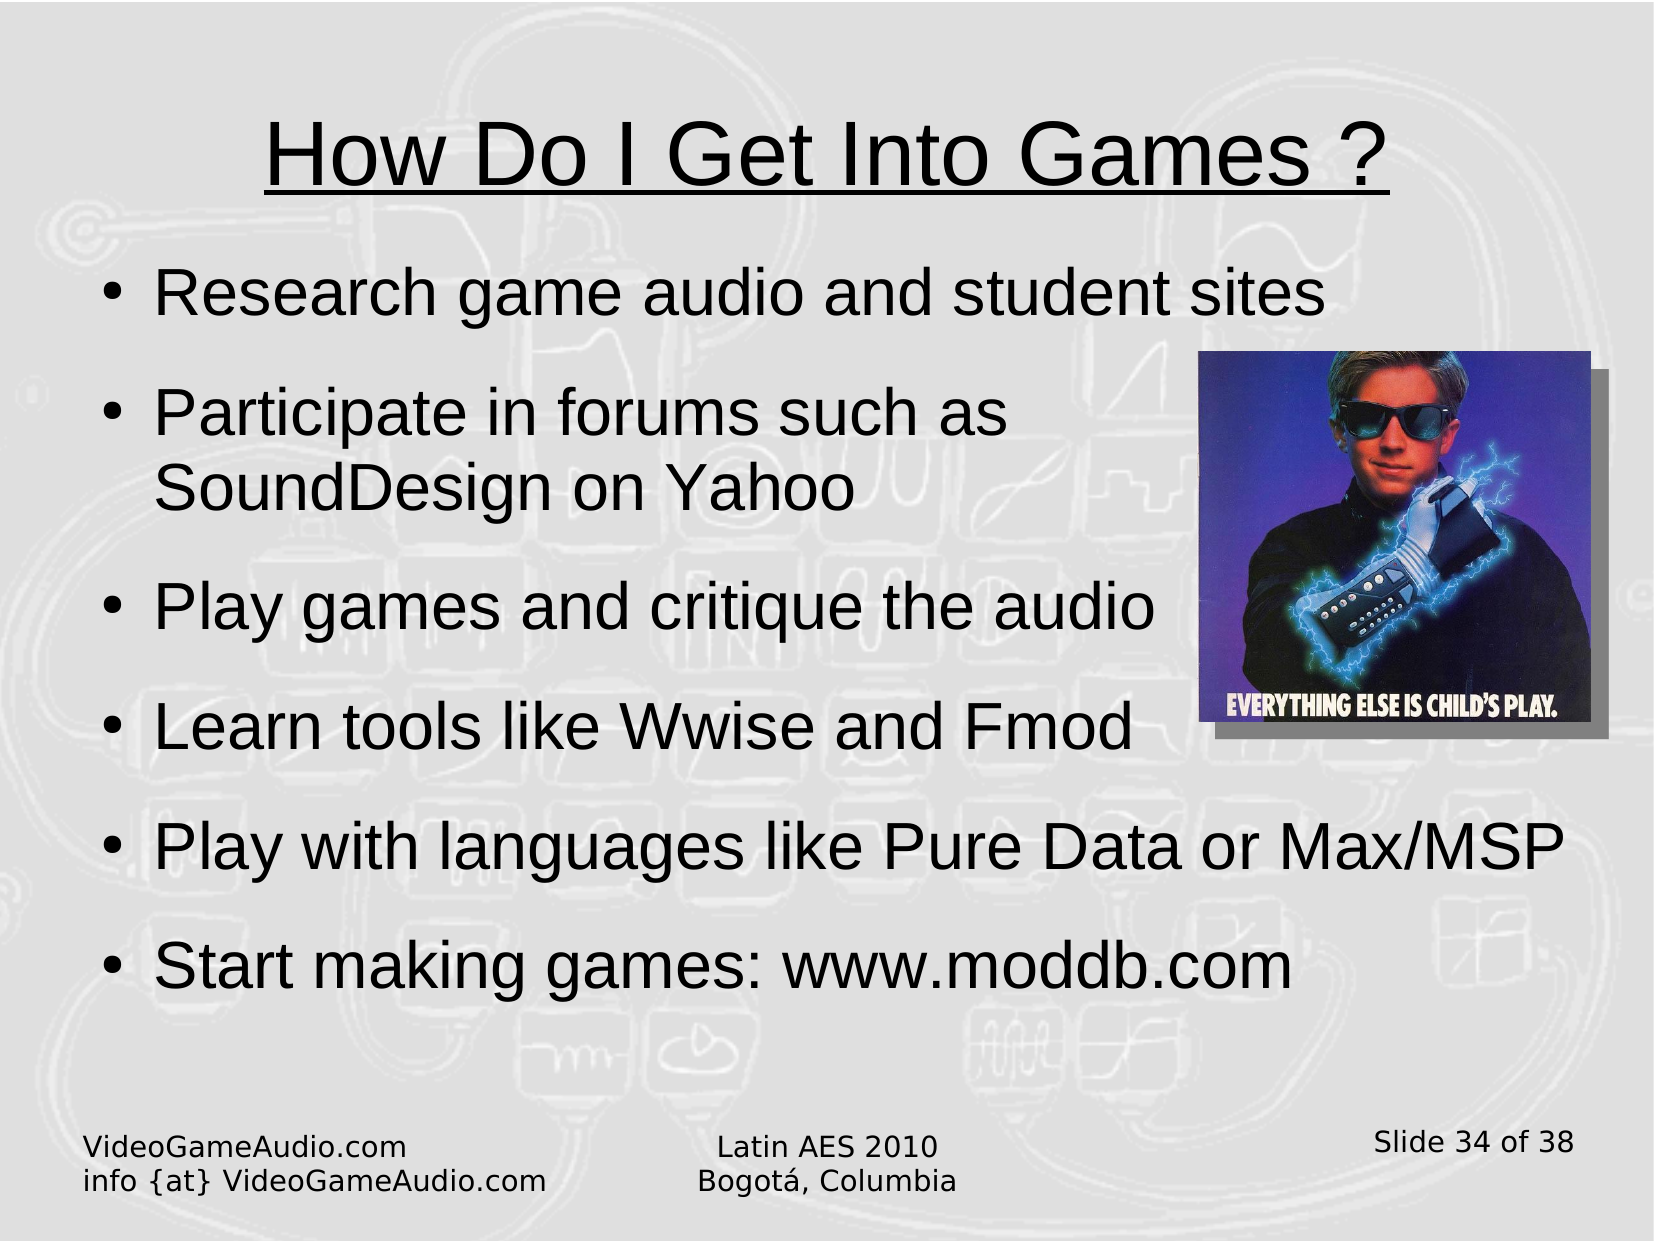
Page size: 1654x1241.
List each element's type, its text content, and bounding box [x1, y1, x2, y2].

picture [0, 2, 1654, 1241]
list Research game audio and student sites Participate in forums such as SoundDesign on Yahoo Play games and critique the audio Learn tools like Wwise and Fmod Play with languages like Pure Data or Max/MSP Start making games: www.moddb.com [82, 255, 1572, 1074]
title How Do I Get Into Games ? [82, 49, 1572, 255]
